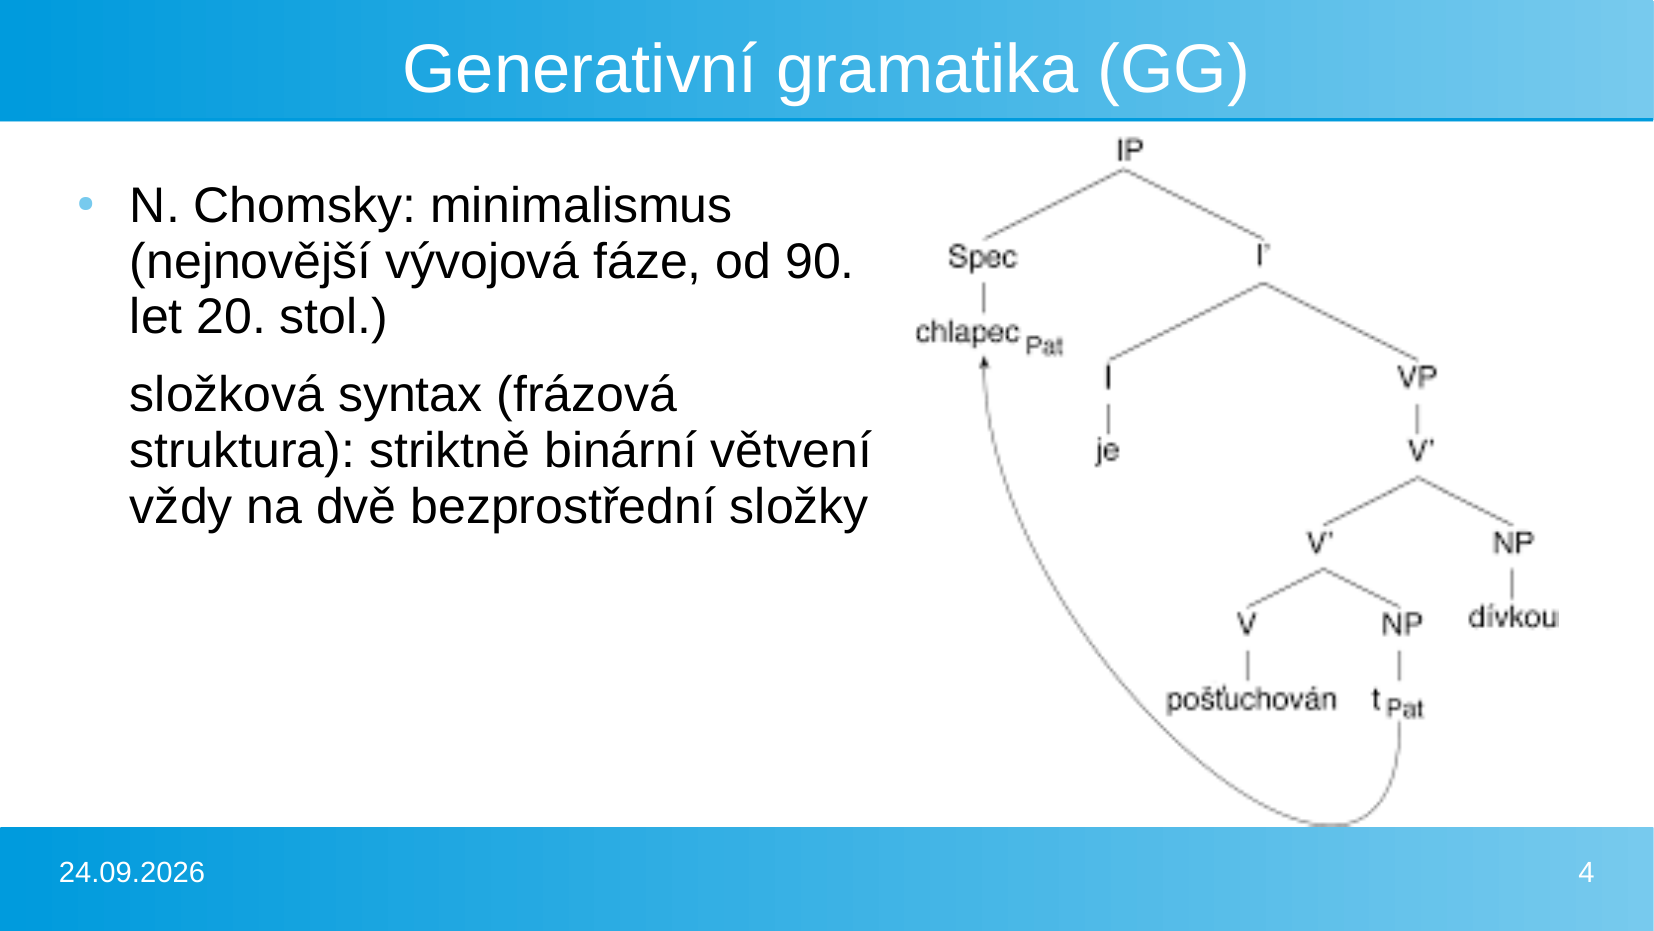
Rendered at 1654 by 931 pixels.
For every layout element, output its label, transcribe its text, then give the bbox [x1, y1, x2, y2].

picture [915, 135, 1559, 827]
title Generativní gramatika (GG) [59, 29, 1595, 108]
list N. Chomsky: minimalismus (nejnovější vývojová fáze, od 90. let 20. stol.) složková syntax (frázová struktura): striktně binární větvení vždy na dvě bezprostřední složky [59, 177, 886, 768]
